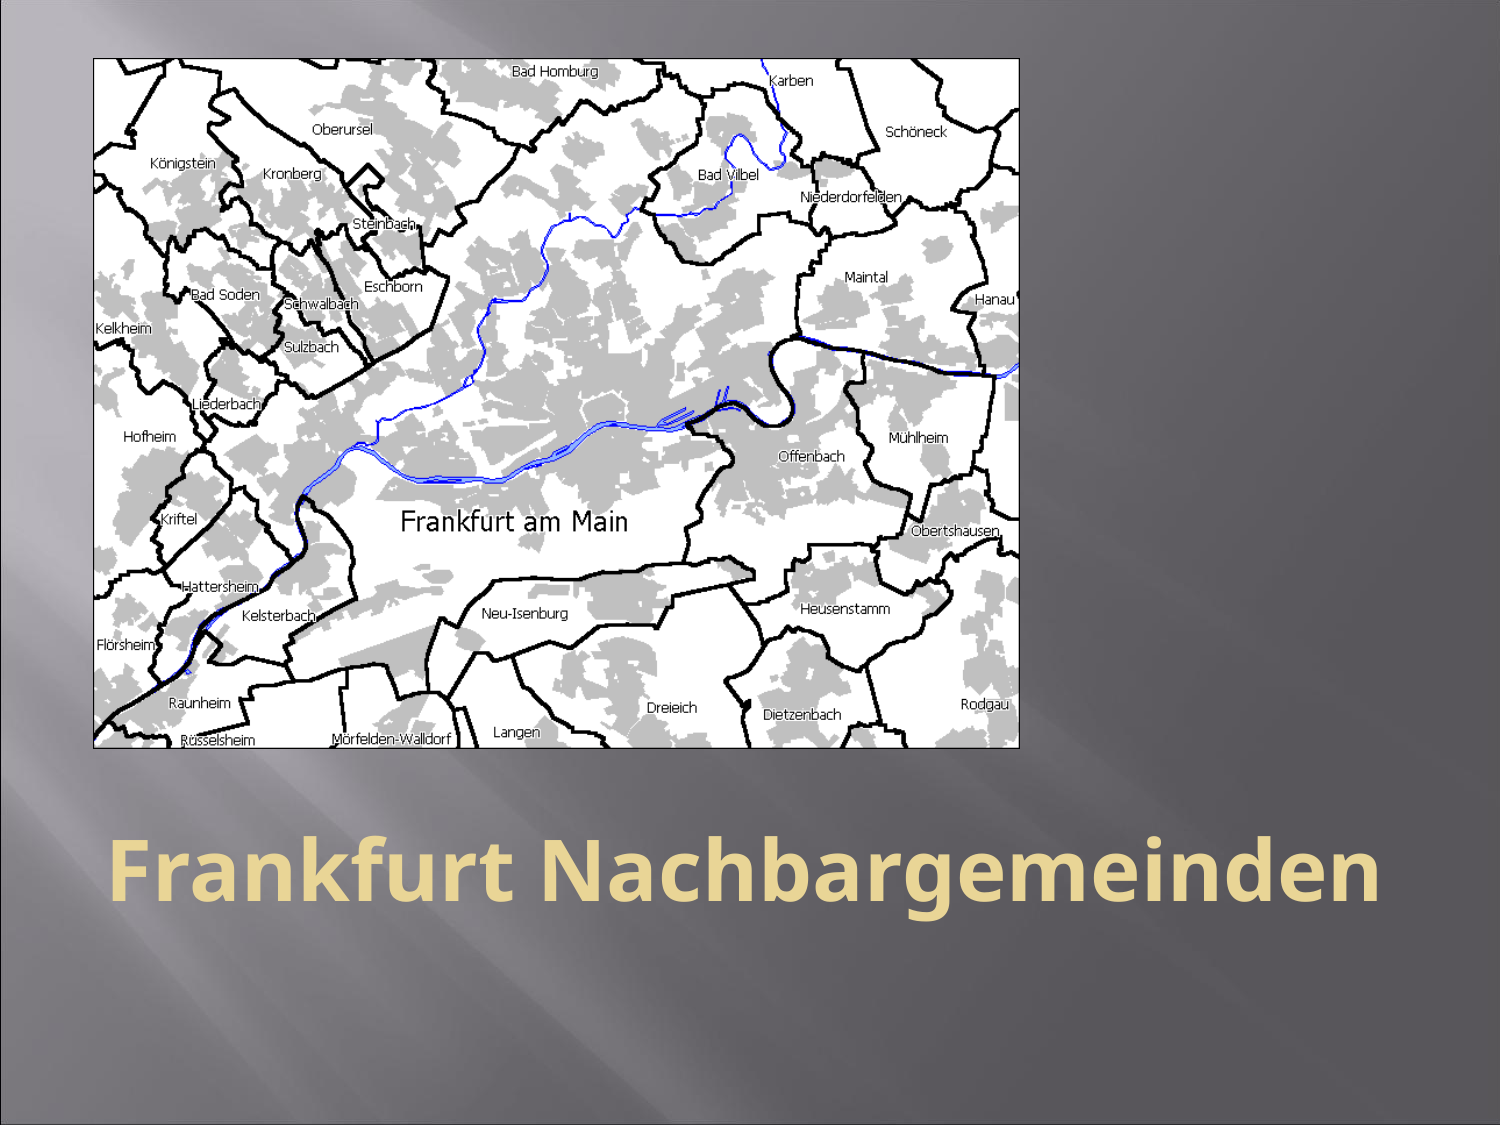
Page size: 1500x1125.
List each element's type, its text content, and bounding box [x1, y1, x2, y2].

title Frankfurt Nachbargemeinden [70, 773, 1421, 961]
picture [0, 0, 1500, 1125]
